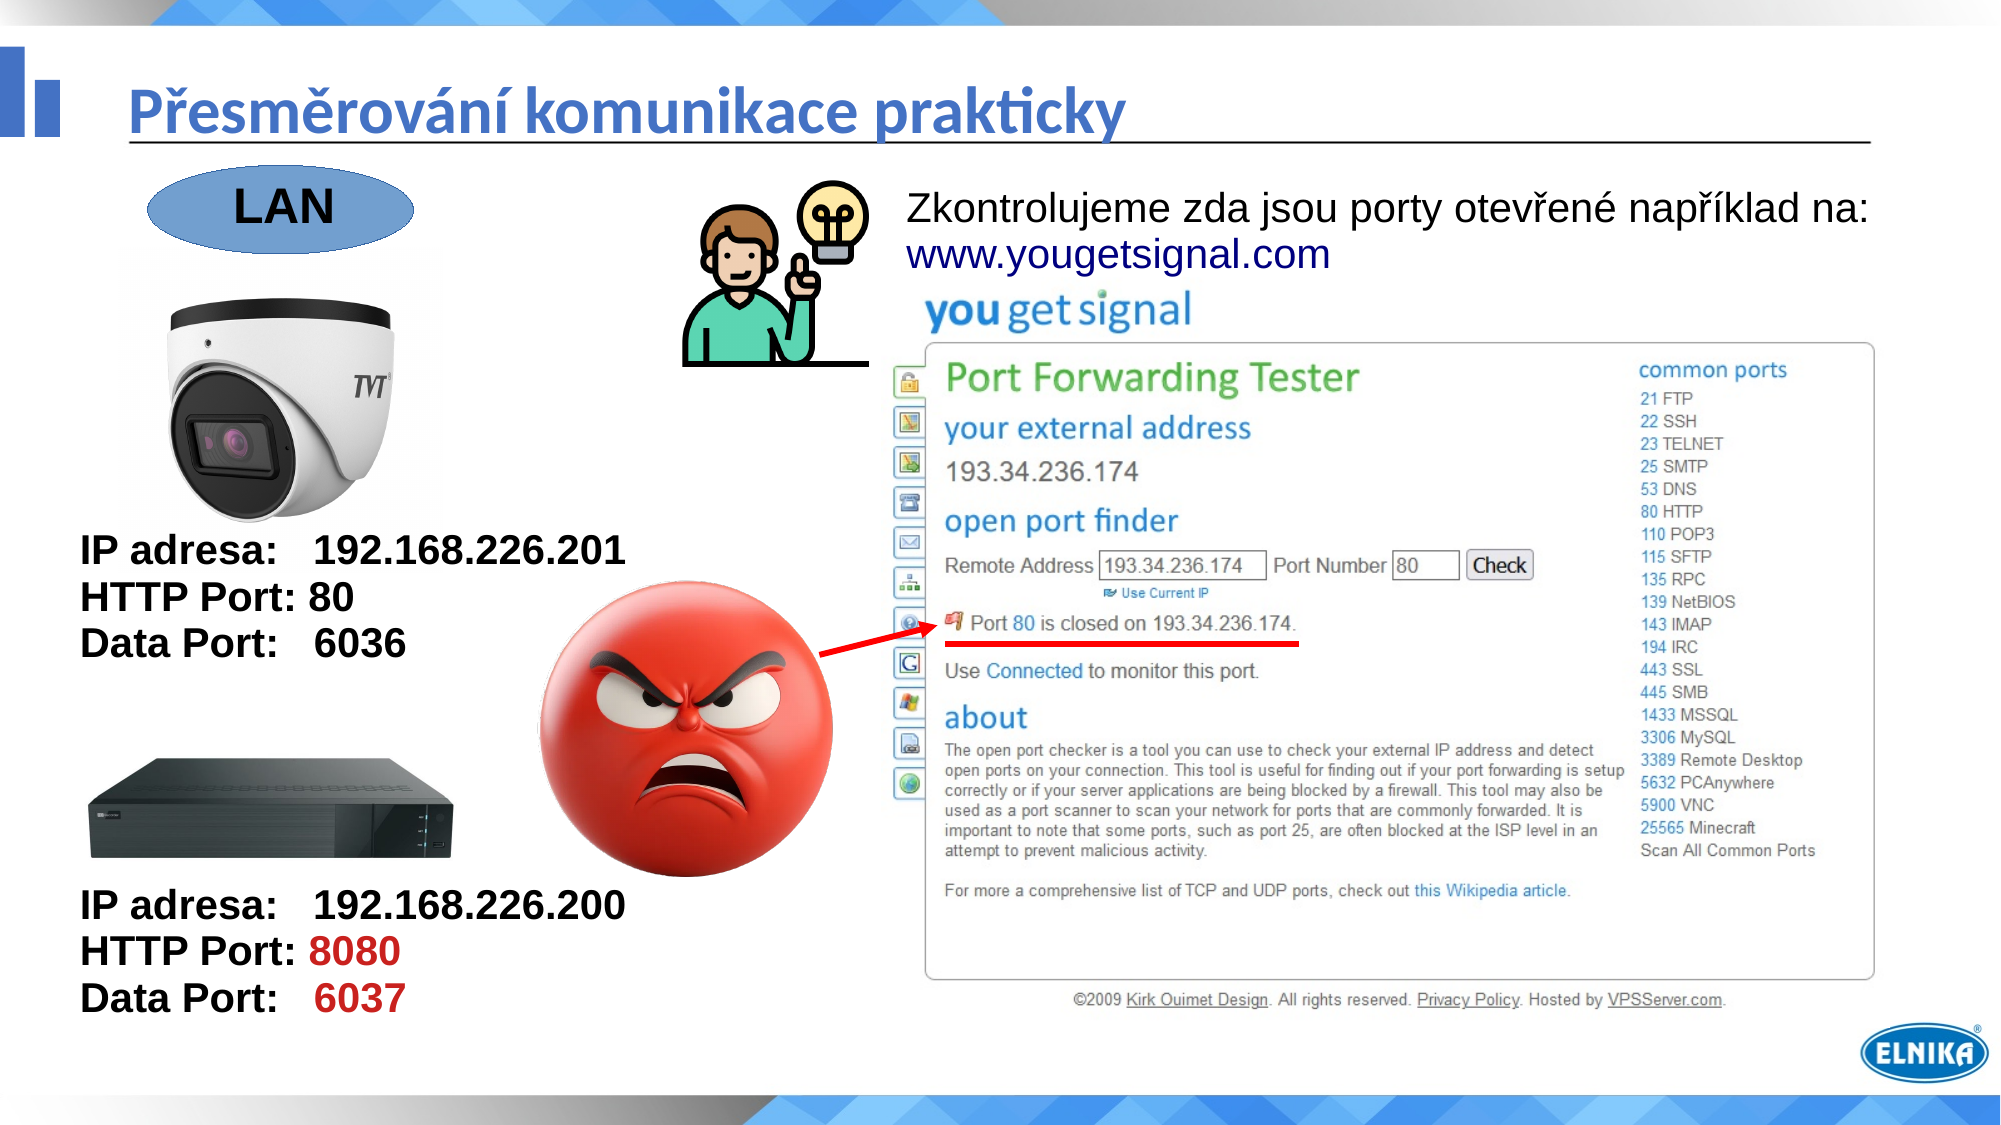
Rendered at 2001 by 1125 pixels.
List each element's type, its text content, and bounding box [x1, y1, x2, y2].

text_box LAN [218, 171, 378, 243]
text_box IP adresa: 192.168.226.201 HTTP Port: 80 Data Port: 6036 [64, 519, 656, 721]
text_box Přesměrování komunikace prakticky [78, 58, 1211, 154]
text_box [378, 179, 414, 240]
picture [0, 0, 2001, 1125]
text_box Zkontrolujeme zda jsou porty otevřené například na: www.yougetsignal.com [885, 171, 1920, 384]
text_box IP adresa: 192.168.226.200 HTTP Port: 8080 Data Port: 6037 [64, 874, 656, 1075]
text_box [147, 165, 369, 254]
